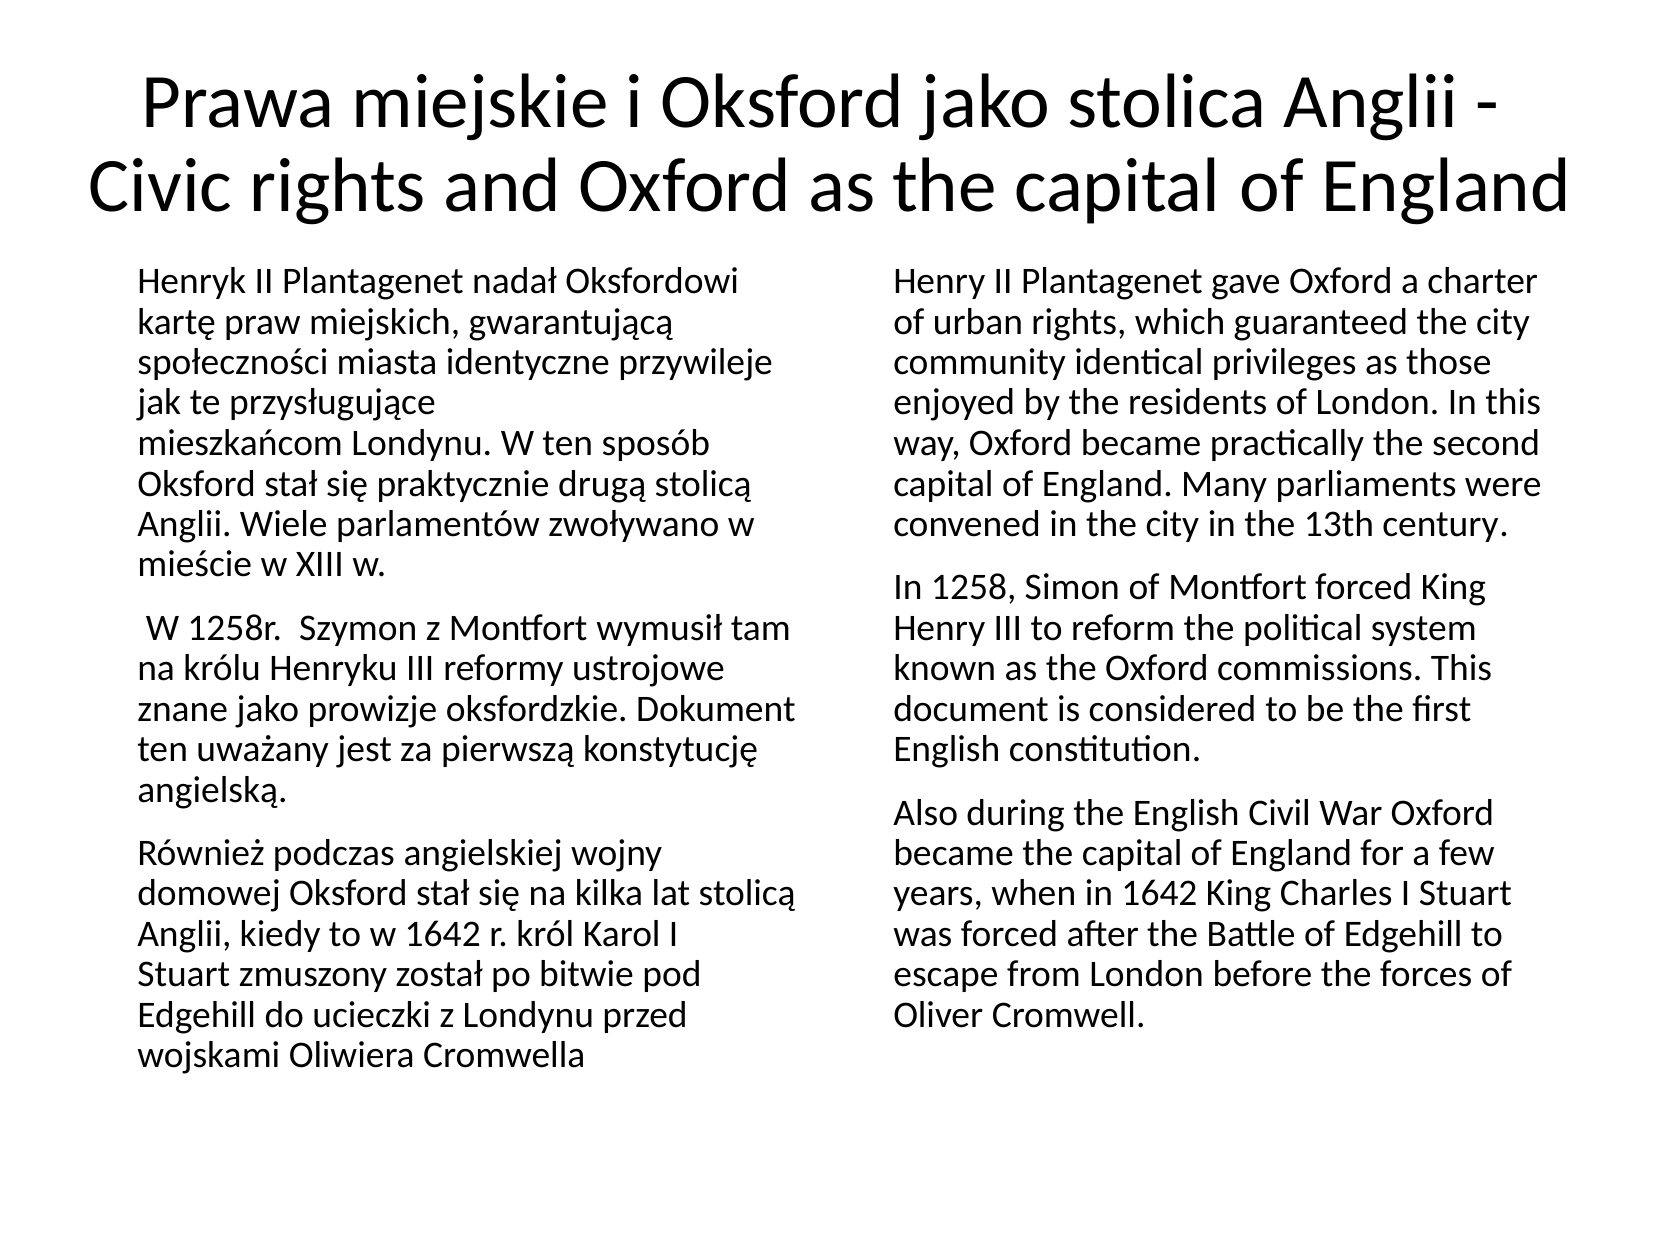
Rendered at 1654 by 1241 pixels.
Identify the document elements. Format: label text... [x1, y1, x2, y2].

title Prawa miejskie i Oksford jako stolica Anglii - Civic rights and Oxford as the capital of England [53, 41, 1607, 248]
list Henry II Plantagenet gave Oxford a charter of urban rights, which guaranteed the city community identical privileges as those enjoyed by the residents of London. In this way, Oxford became practically the second capital of England. Many parliaments were convened in the city in the 13th century. In 1258, Simon of Montfort forced King Henry III to reform the political system known as the Oxford commissions. This document is considered to be the first English constitution. Also during the English Civil War Oxford became the capital of England for a few years, when in 1642 King Charles I Stuart was forced after the Battle of Edgehill to escape from London before the forces of Oliver Cromwell. [838, 253, 1569, 1164]
list Henryk II Plantagenet nadał Oksfordowi kartę praw miejskich, gwarantującą społeczności miasta identyczne przywileje jak te przysługujące mieszkańcom Londynu. W ten sposób Oksford stał się praktycznie drugą stolicą Anglii. Wiele parlamentów zwoływano w mieście w XIII w. W 1258r. Szymon z Montfort wymusił tam na królu Henryku III reformy ustrojowe znane jako prowizje oksfordzkie. Dokument ten uważany jest za pierwszą konstytucję angielską. Również podczas angielskiej wojny domowej Oksford stał się na kilka lat stolicą Anglii, kiedy to w 1642 r. król Karol I Stuart zmuszony został po bitwie pod Edgehill do ucieczki z Londynu przed wojskami Oliwiera Cromwella [82, 253, 813, 1152]
